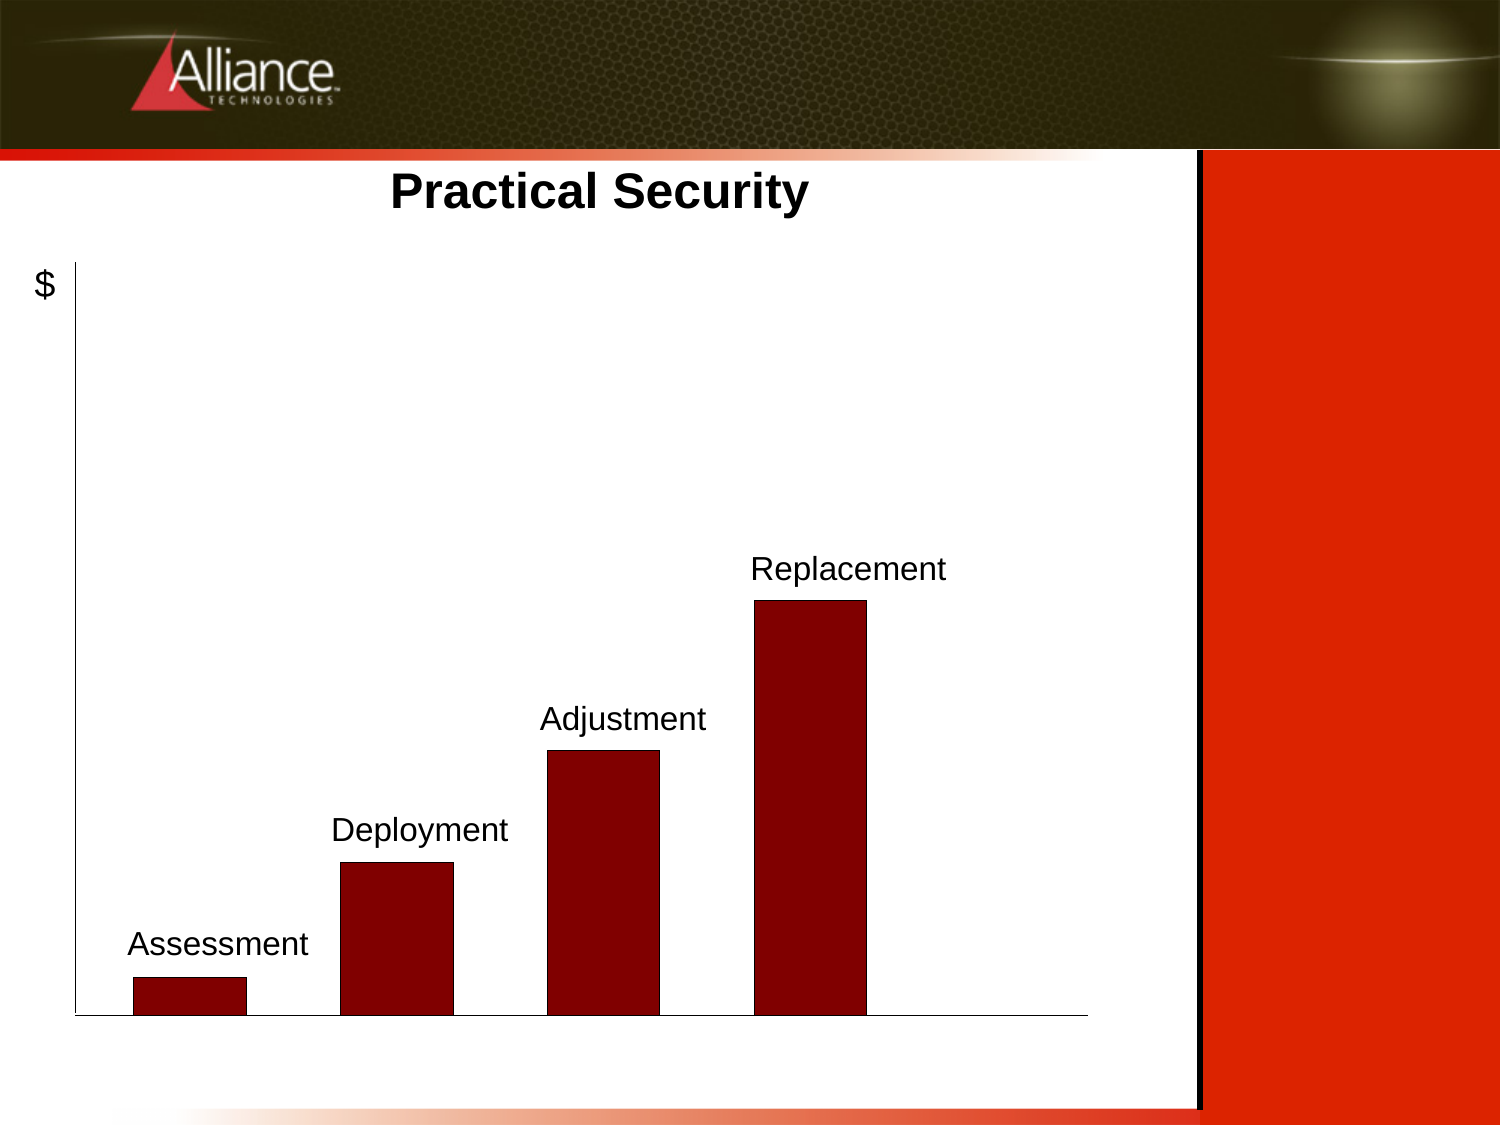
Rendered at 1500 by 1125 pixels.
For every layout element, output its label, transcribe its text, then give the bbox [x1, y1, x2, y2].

text_box Replacement [735, 543, 976, 596]
text_box $ [19, 256, 71, 314]
text_box [1200, 149, 1500, 1125]
picture [114, 1109, 1200, 1125]
picture [0, 0, 1500, 161]
text_box Practical Security [0, 187, 1197, 1088]
text_box [133, 977, 247, 1016]
text_box [340, 879, 454, 1016]
text_box Assessment [112, 918, 376, 971]
text_box Adjustment [525, 693, 751, 746]
text_box [754, 600, 867, 1016]
text_box [547, 750, 660, 1016]
text_box Deployment [316, 803, 563, 879]
